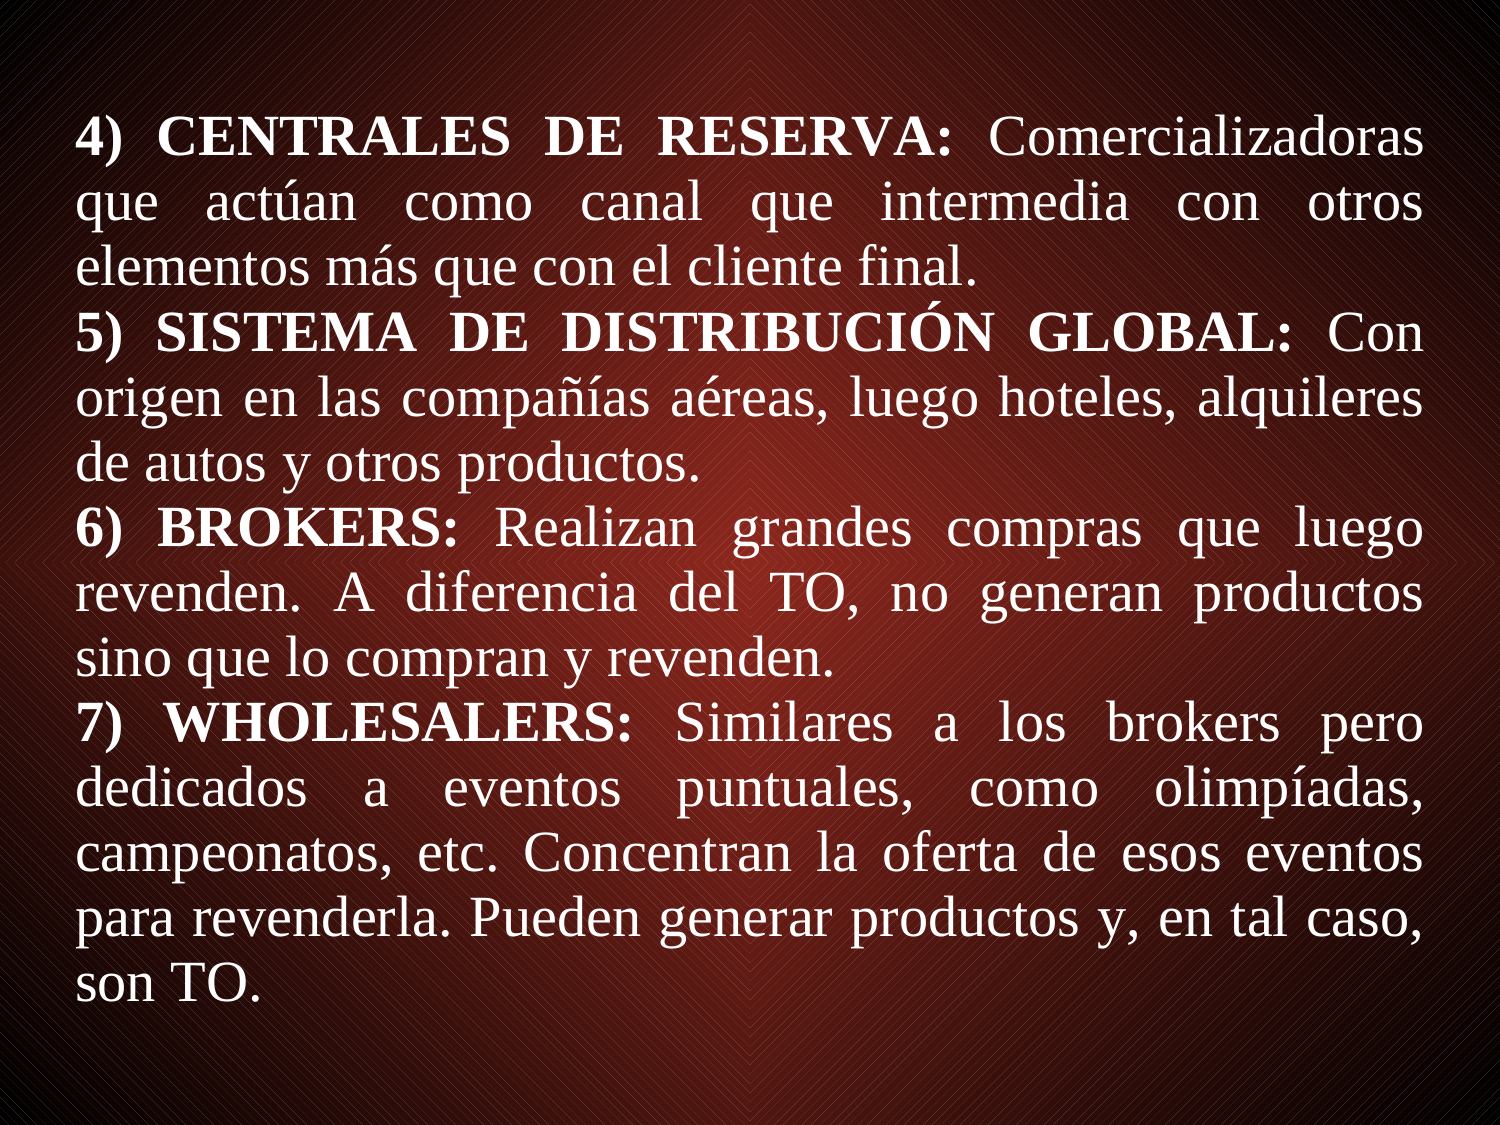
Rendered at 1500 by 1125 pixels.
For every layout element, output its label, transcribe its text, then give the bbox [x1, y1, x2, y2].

text_box 4) CENTRALES DE RESERVA: Comercializadoras que actúan como canal que intermedia con otros elementos más que con el cliente final. 5) SISTEMA DE DISTRIBUCIÓN GLOBAL: Con origen en las compañías aéreas, luego hoteles, alquileres de autos y otros productos. 6) BROKERS: Realizan grandes compras que luego revenden. A diferencia del TO, no generan productos sino que lo compran y revenden. 7) WHOLESALERS: Similares a los brokers pero dedicados a eventos puntuales, como olimpíadas, campeonatos, etc. Concentran la oferta de esos eventos para revenderla. Pueden generar productos y, en tal caso, son TO. [75, 31, 1426, 1083]
